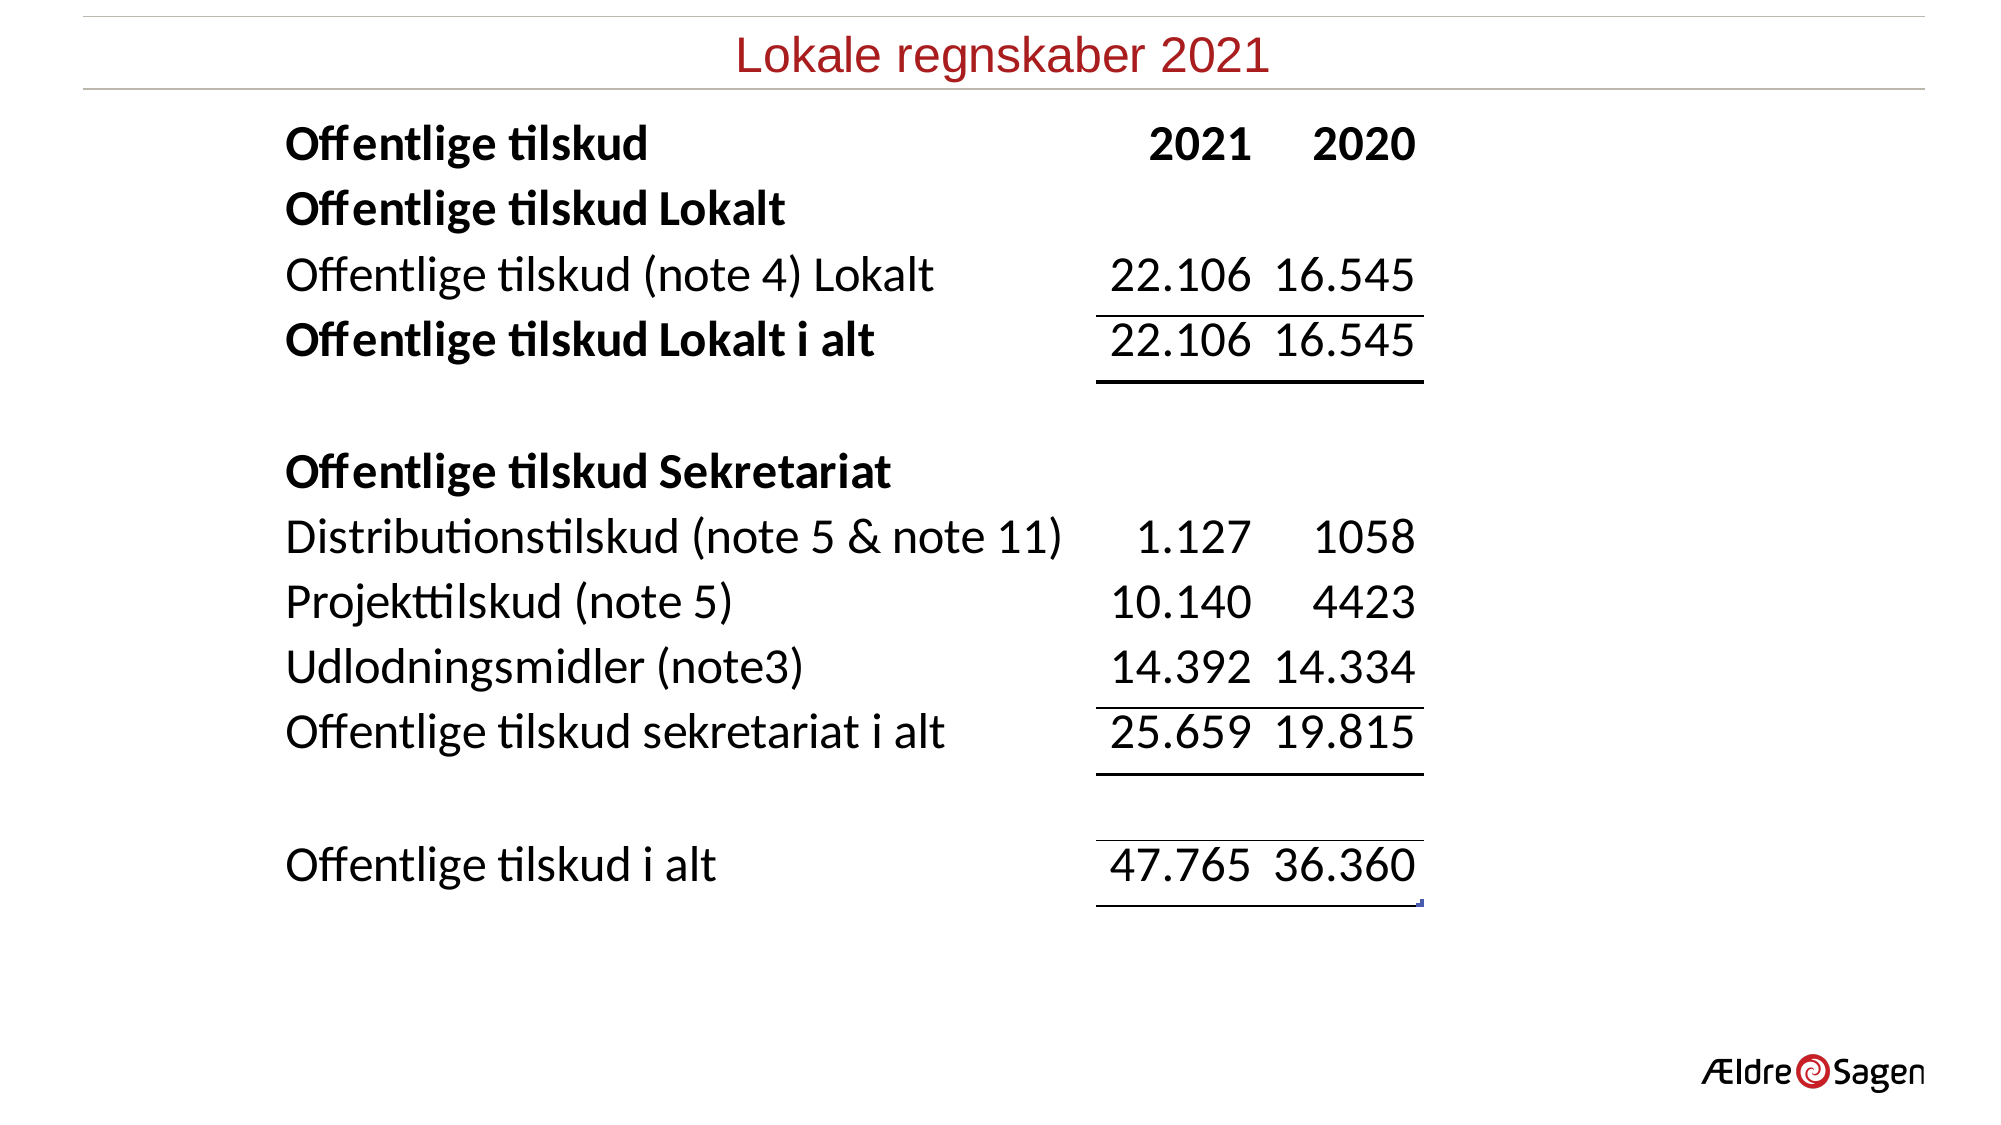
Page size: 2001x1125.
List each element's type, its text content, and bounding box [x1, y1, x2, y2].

picture [276, 119, 1426, 909]
text_box Lokale regnskaber 2021 [82, 14, 1925, 92]
